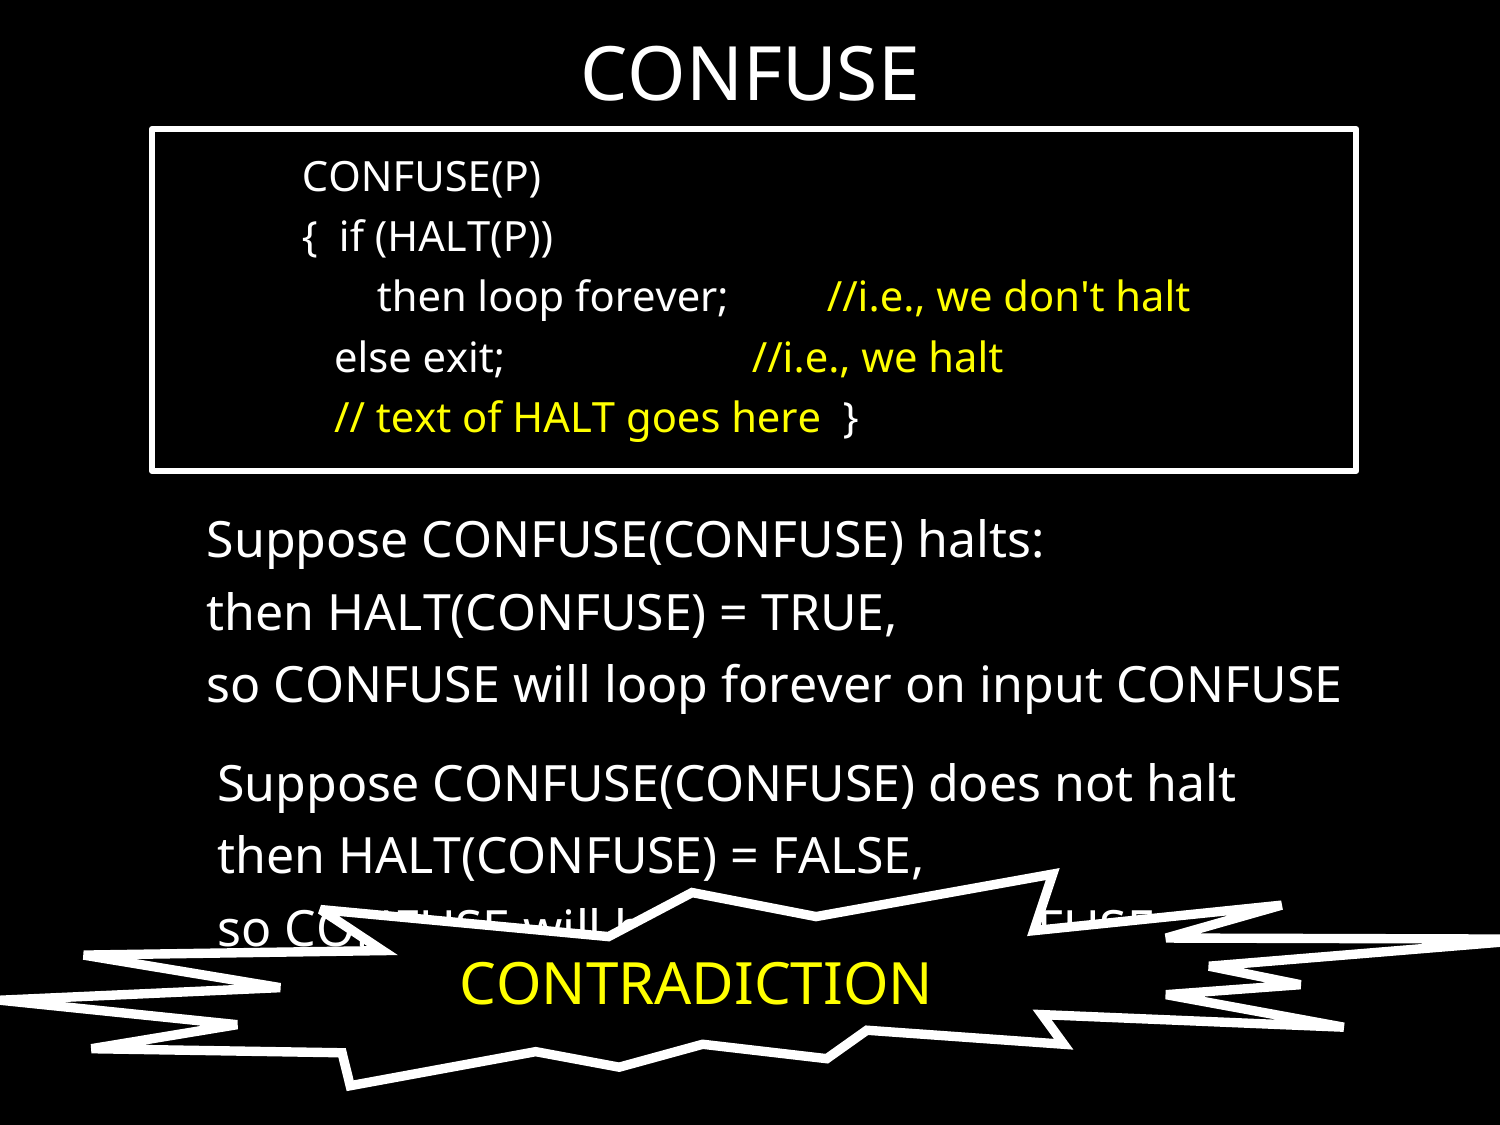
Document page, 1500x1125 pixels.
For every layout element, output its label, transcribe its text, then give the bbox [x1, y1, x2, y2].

text_box Suppose CONFUSE(CONFUSE) does not halt then HALT(CONFUSE) = FALSE, so CONFUSE will halt on input CONFUSE [202, 743, 1253, 953]
text_box CONTRADICTION [0, 874, 1500, 1086]
text_box CONFUSE [112, 14, 1388, 128]
text_box Suppose CONFUSE(CONFUSE) halts: then HALT(CONFUSE) = TRUE, so CONFUSE will loop forever on input CONFUSE [191, 499, 1358, 721]
text_box CONFUSE(P) { if (HALT(P)) then loop forever; //i.e., we don't halt else exit; //i.e., we halt // text of HALT goes here } [287, 141, 1206, 449]
